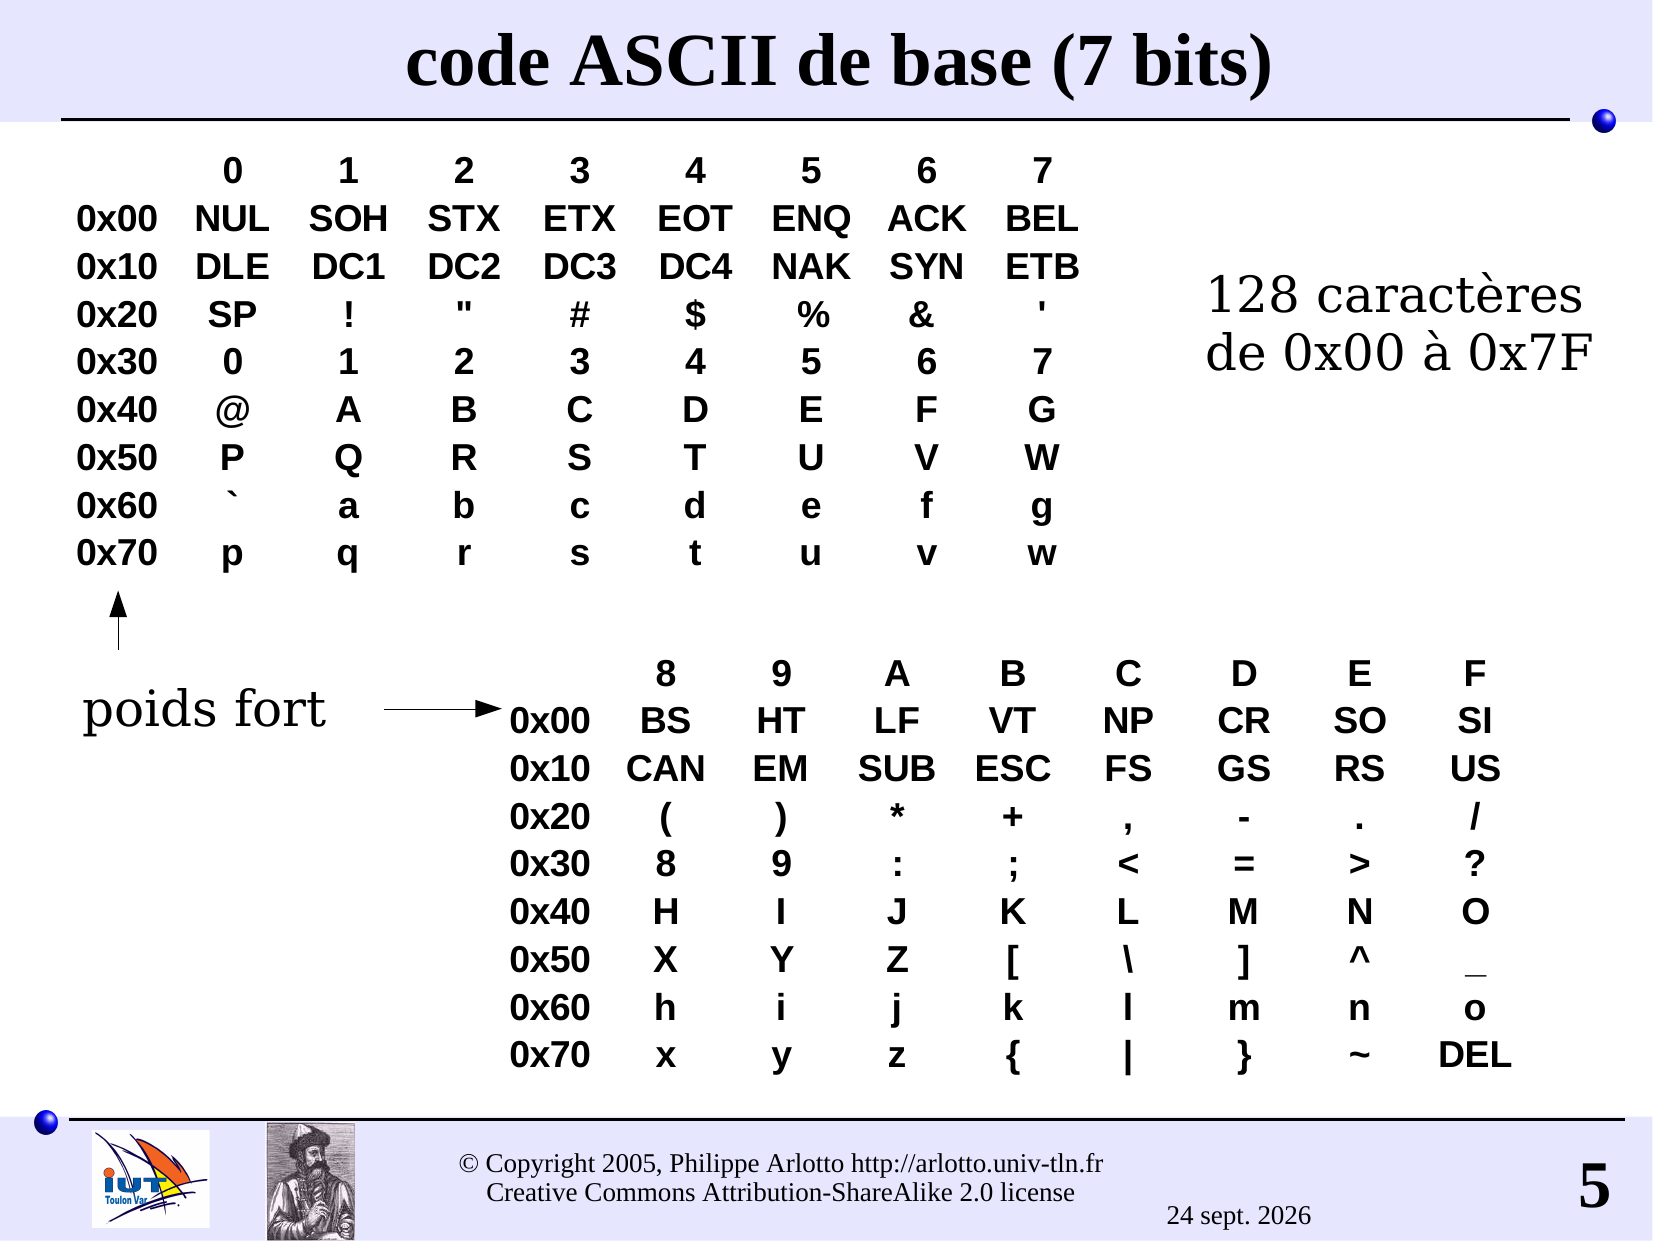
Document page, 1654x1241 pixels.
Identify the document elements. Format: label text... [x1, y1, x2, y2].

text_box poids fort [82, 679, 327, 739]
picture [265, 1122, 355, 1241]
text_box 128 caractères de 0x00 à 0x7F [1205, 265, 1595, 383]
title code ASCII de base (7 bits) [95, 14, 1585, 107]
chart [59, 147, 1103, 578]
chart [492, 649, 1536, 1080]
